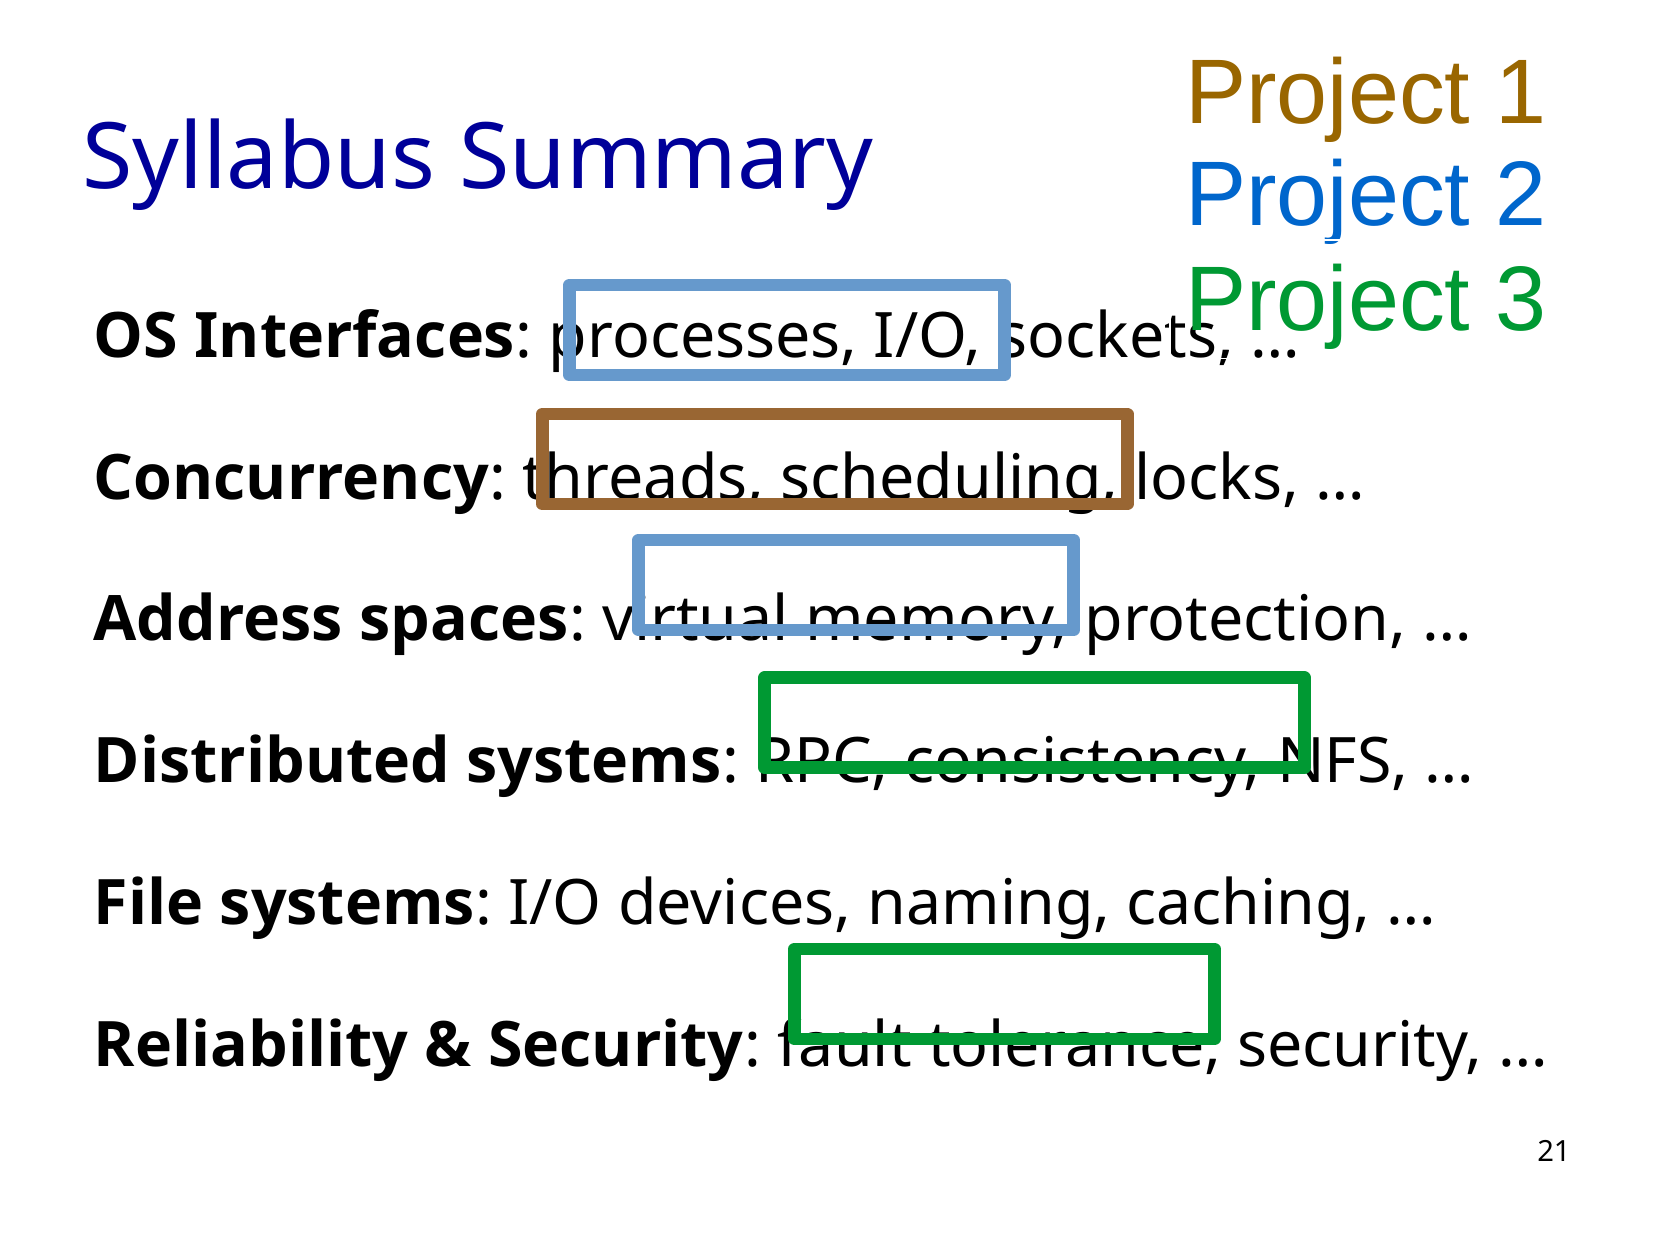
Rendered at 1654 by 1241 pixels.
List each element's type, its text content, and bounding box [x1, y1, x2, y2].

title Syllabus Summary [82, 49, 1169, 257]
text_box Project 2 [1170, 152, 1654, 239]
text_box Project 3 [1170, 240, 1654, 359]
text_box Project 1 [1170, 32, 1654, 152]
list OS Interfaces: processes, I/O, sockets, … Concurrency: threads, scheduling, locks, … Address spaces: virtual memory, protection, … Distributed systems: RPC, consistency, NFS, … File systems: I/O devices, naming, caching, … Reliability & Security: fault tolerance, security, … [576, 291, 998, 369]
list OS Interfaces: processes, I/O, sockets, … Concurrency: threads, scheduling, locks, … Address spaces: virtual memory, protection, … Distributed systems: RPC, consistency, NFS, … File systems: I/O devices, naming, caching, … Reliability & Security: fault tolerance, security, … [60, 290, 1571, 1096]
